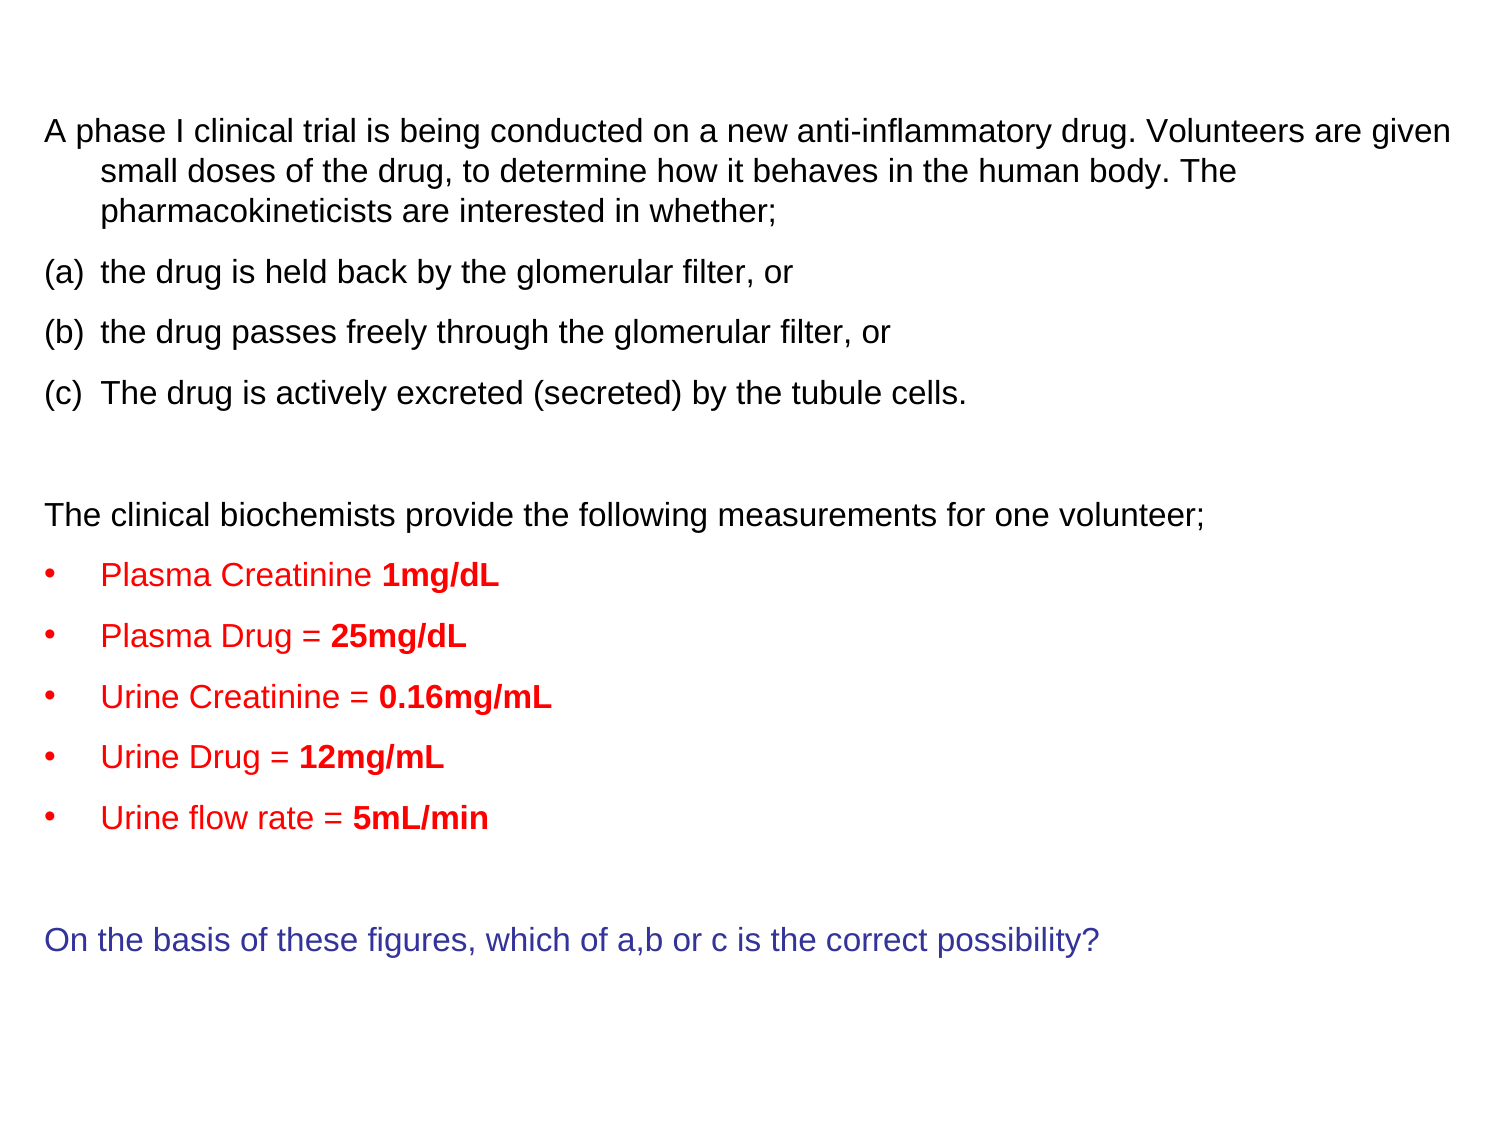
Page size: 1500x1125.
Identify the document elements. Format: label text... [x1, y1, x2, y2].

text_box A phase I clinical trial is being conducted on a new anti-inflammatory drug. Volunteers are given small doses of the drug, to determine how it behaves in the human body. The pharmacokineticists are interested in whether; the drug is held back by the glomerular filter, or the drug passes freely through the glomerular filter, or The drug is actively excreted (secreted) by the tubule cells. The clinical biochemists provide the following measurements for one volunteer; Plasma Creatinine 1mg/dL Plasma Drug = 25mg/dL Urine Creatinine = 0.16mg/mL Urine Drug = 12mg/mL Urine flow rate = 5mL/min On the basis of these figures, which of a,b or c is the correct possibility? [29, 101, 1471, 1027]
